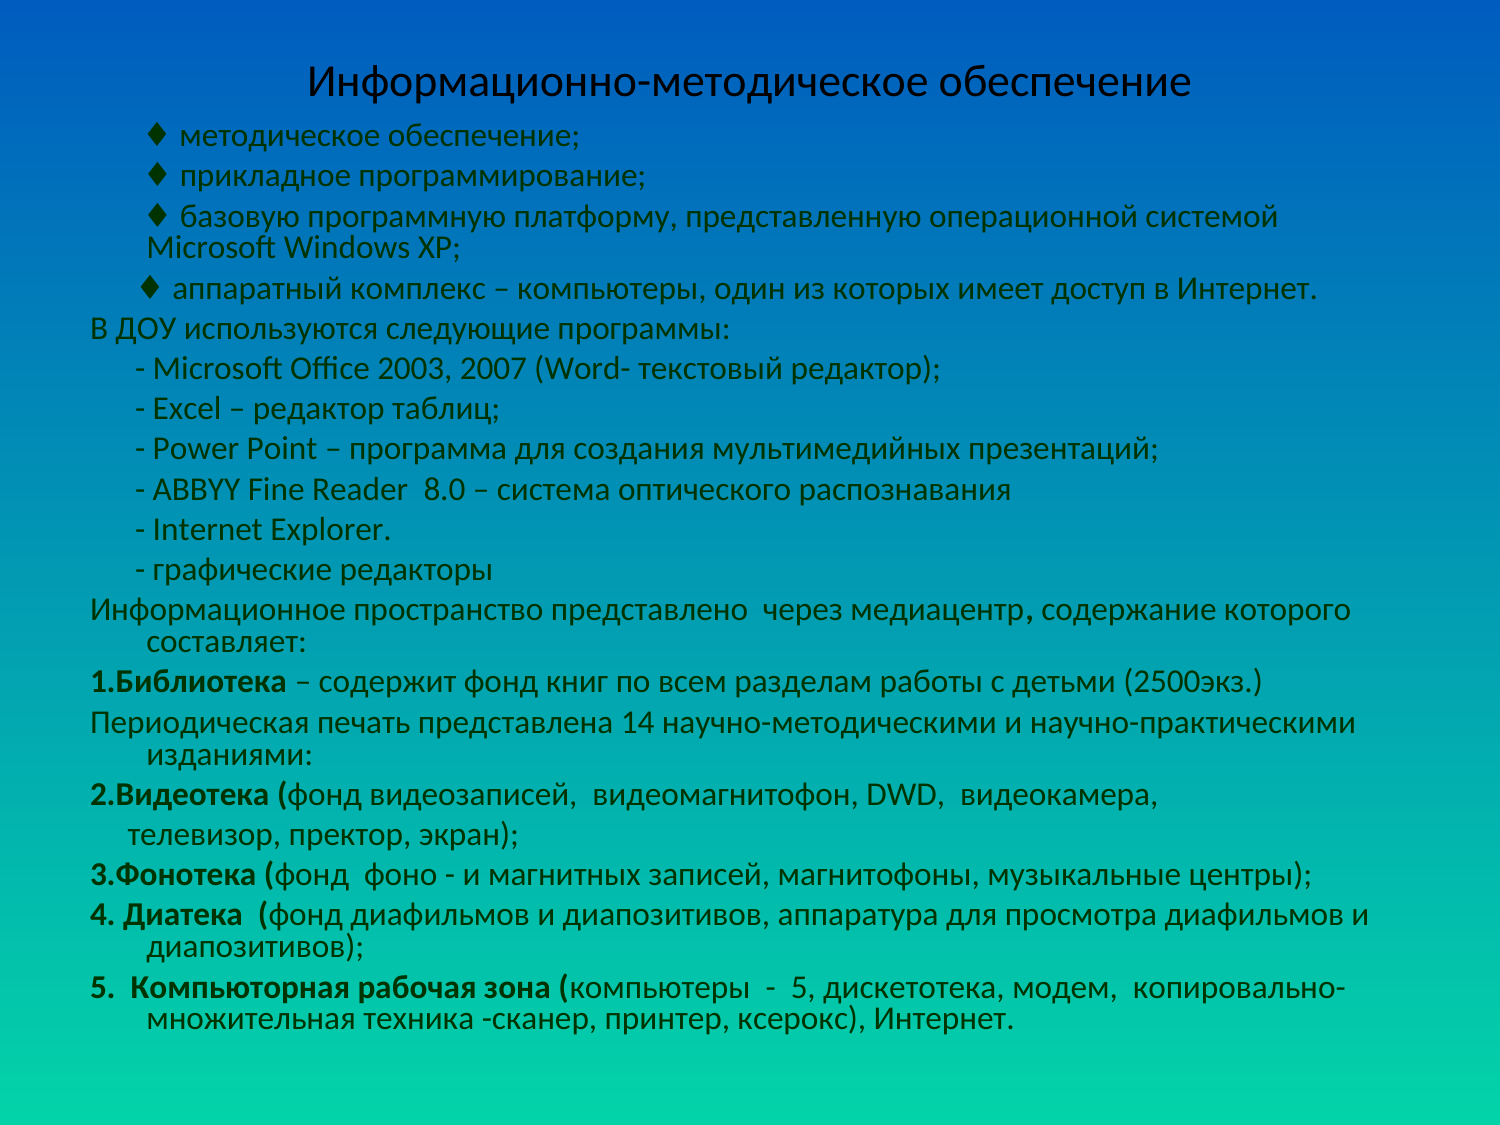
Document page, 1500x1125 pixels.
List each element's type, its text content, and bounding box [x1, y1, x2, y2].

title Информационно-методическое обеспечение [75, 42, 1426, 113]
list ♦ методическое обеспечение; ♦ прикладное программирование; ♦ базовую программную платформу, представленную операционной системой Microsoft Windows ХР; ♦ аппаратный комплекс – компьютеры, один из которых имеет доступ в Интернет. В ДОУ используются следующие программы: - Microsoft Office 2003, 2007 (Word- текстовый редактор); - Еxcel – редактор таблиц; - Power Point – программа для создания мультимедийных презентаций; - ABBYY Fine Reader 8.0 – система оптического распознавания - Internet Explorer. - графические редакторы Информационное пространство представлено через медиацентр, содержание которого составляет: 1.Библиотека – содержит фонд книг по всем разделам работы с детьми (2500экз.) Периодическая печать представлена 14 научно-методическими и научно-практическими изданиями: 2.Видеотека (фонд видеозаписей, видеомагнитофон, DWD, видеокамера, телевизор, пректор, экран); 3.Фонотека (фонд фоно - и магнитных записей, магнитофоны, музыкальные центры); 4. Диатека (фонд диафильмов и диапозитивов, аппаратура для просмотра диафильмов и диапозитивов); 5. Компьюторная рабочая зона (компьютеры - 5, дискетотека, модем, копировально- множительная техника -сканер, принтер, ксерокс), Интернет. [75, 113, 1426, 1083]
